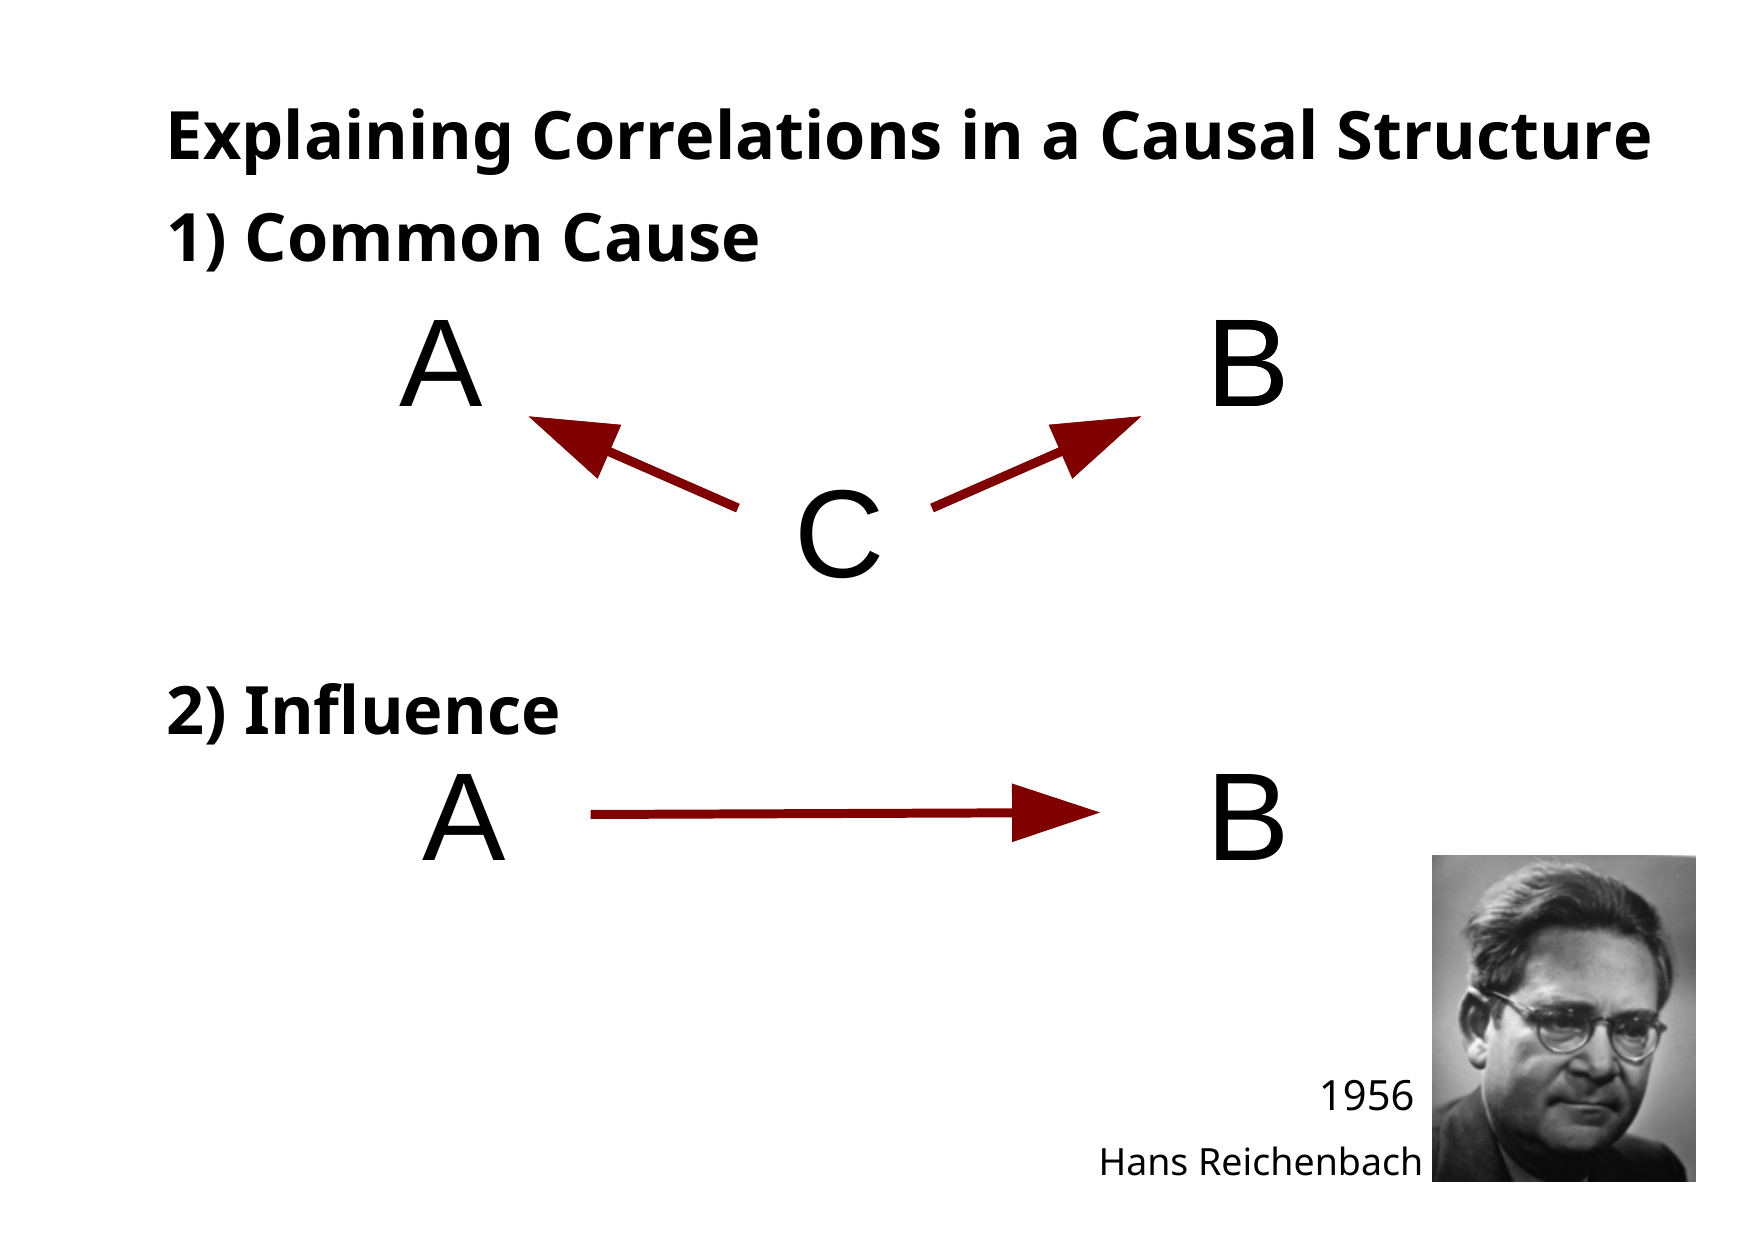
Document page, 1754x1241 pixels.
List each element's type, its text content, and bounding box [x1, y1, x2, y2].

text_box 1) Common Cause [151, 183, 1250, 273]
text_box C [765, 441, 915, 627]
text_box A [393, 745, 537, 910]
text_box Hans Reichenbach [1083, 1128, 1462, 1204]
picture [1432, 855, 1696, 1182]
text_box B [1176, 270, 1320, 455]
text_box A [369, 273, 513, 455]
text_box Explaining Correlations in a Causal Structure [150, 81, 1615, 171]
text_box 1956 [1304, 1058, 1455, 1124]
text_box B [1176, 725, 1320, 910]
text_box 2) Influence [151, 655, 1249, 745]
